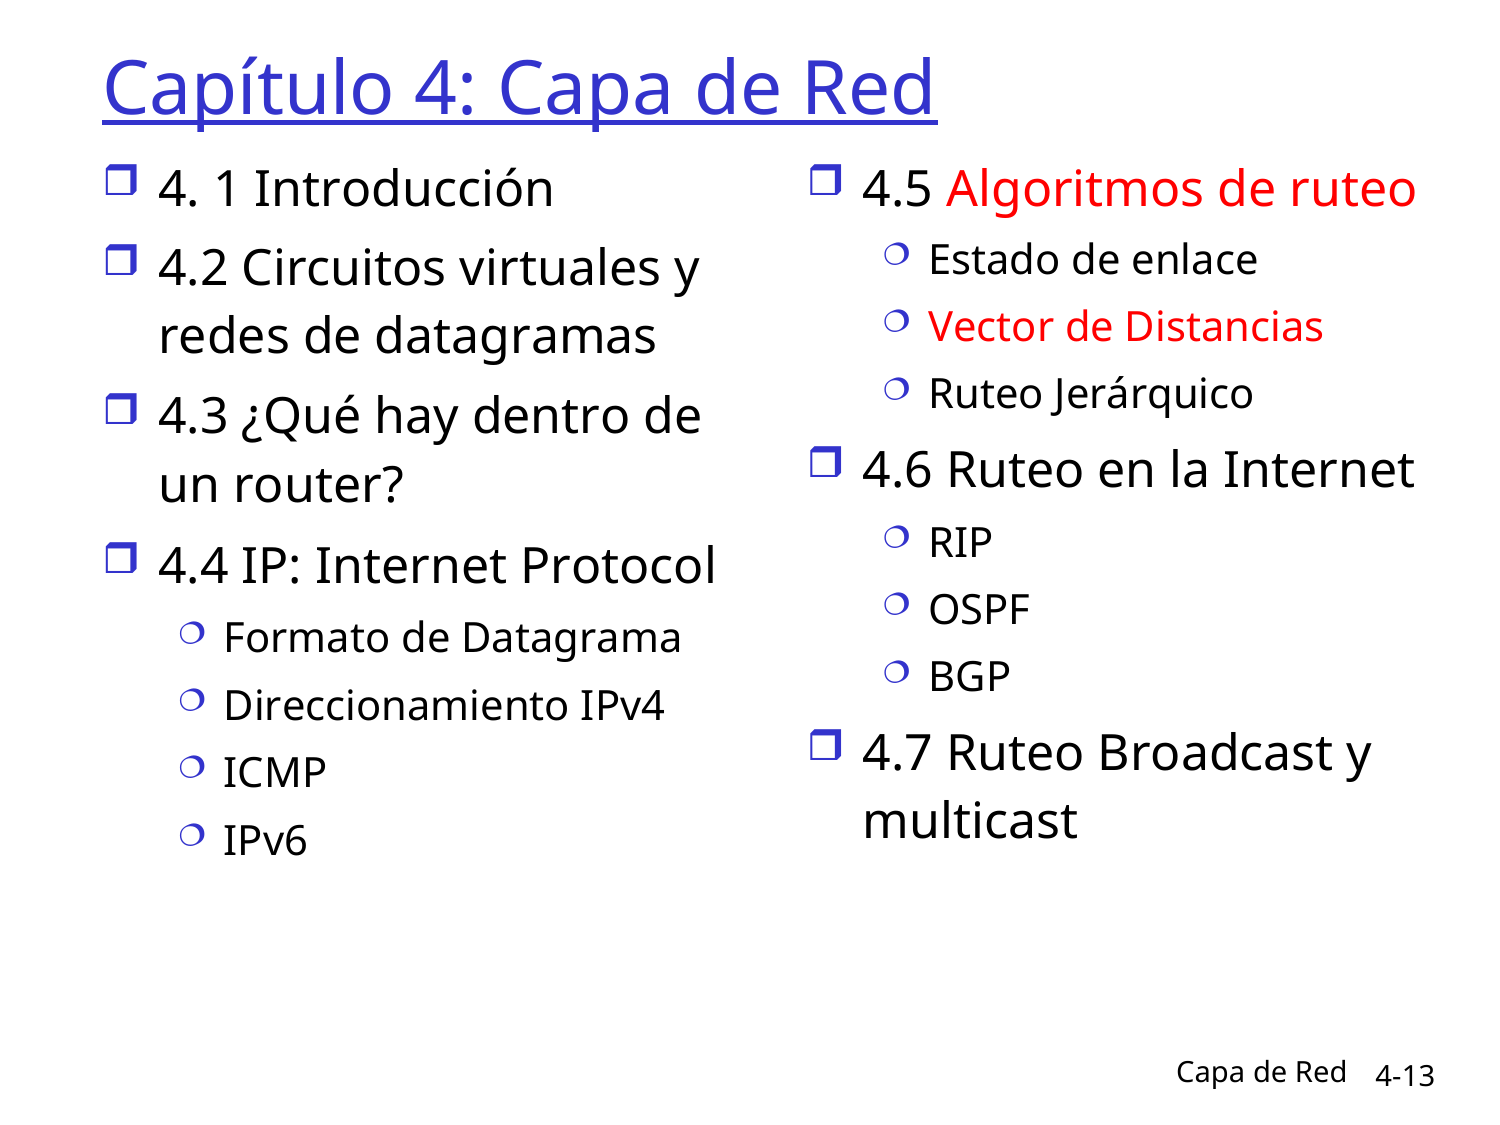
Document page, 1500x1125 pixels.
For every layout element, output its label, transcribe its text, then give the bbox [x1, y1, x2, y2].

list 4. 1 Introducción 4.2 Circuitos virtuales y redes de datagramas 4.3 ¿Qué hay dentro de un router? 4.4 IP: Internet Protocol Formato de Datagrama Direccionamiento IPv4 ICMP IPv6 [87, 149, 759, 1066]
title Capítulo 4: Capa de Red [87, 15, 1363, 158]
list 4.5 Algoritmos de ruteo Estado de enlace Vector de Distancias Ruteo Jerárquico 4.6 Ruteo en la Internet RIP OSPF BGP 4.7 Ruteo Broadcast y multicast [792, 149, 1464, 1066]
